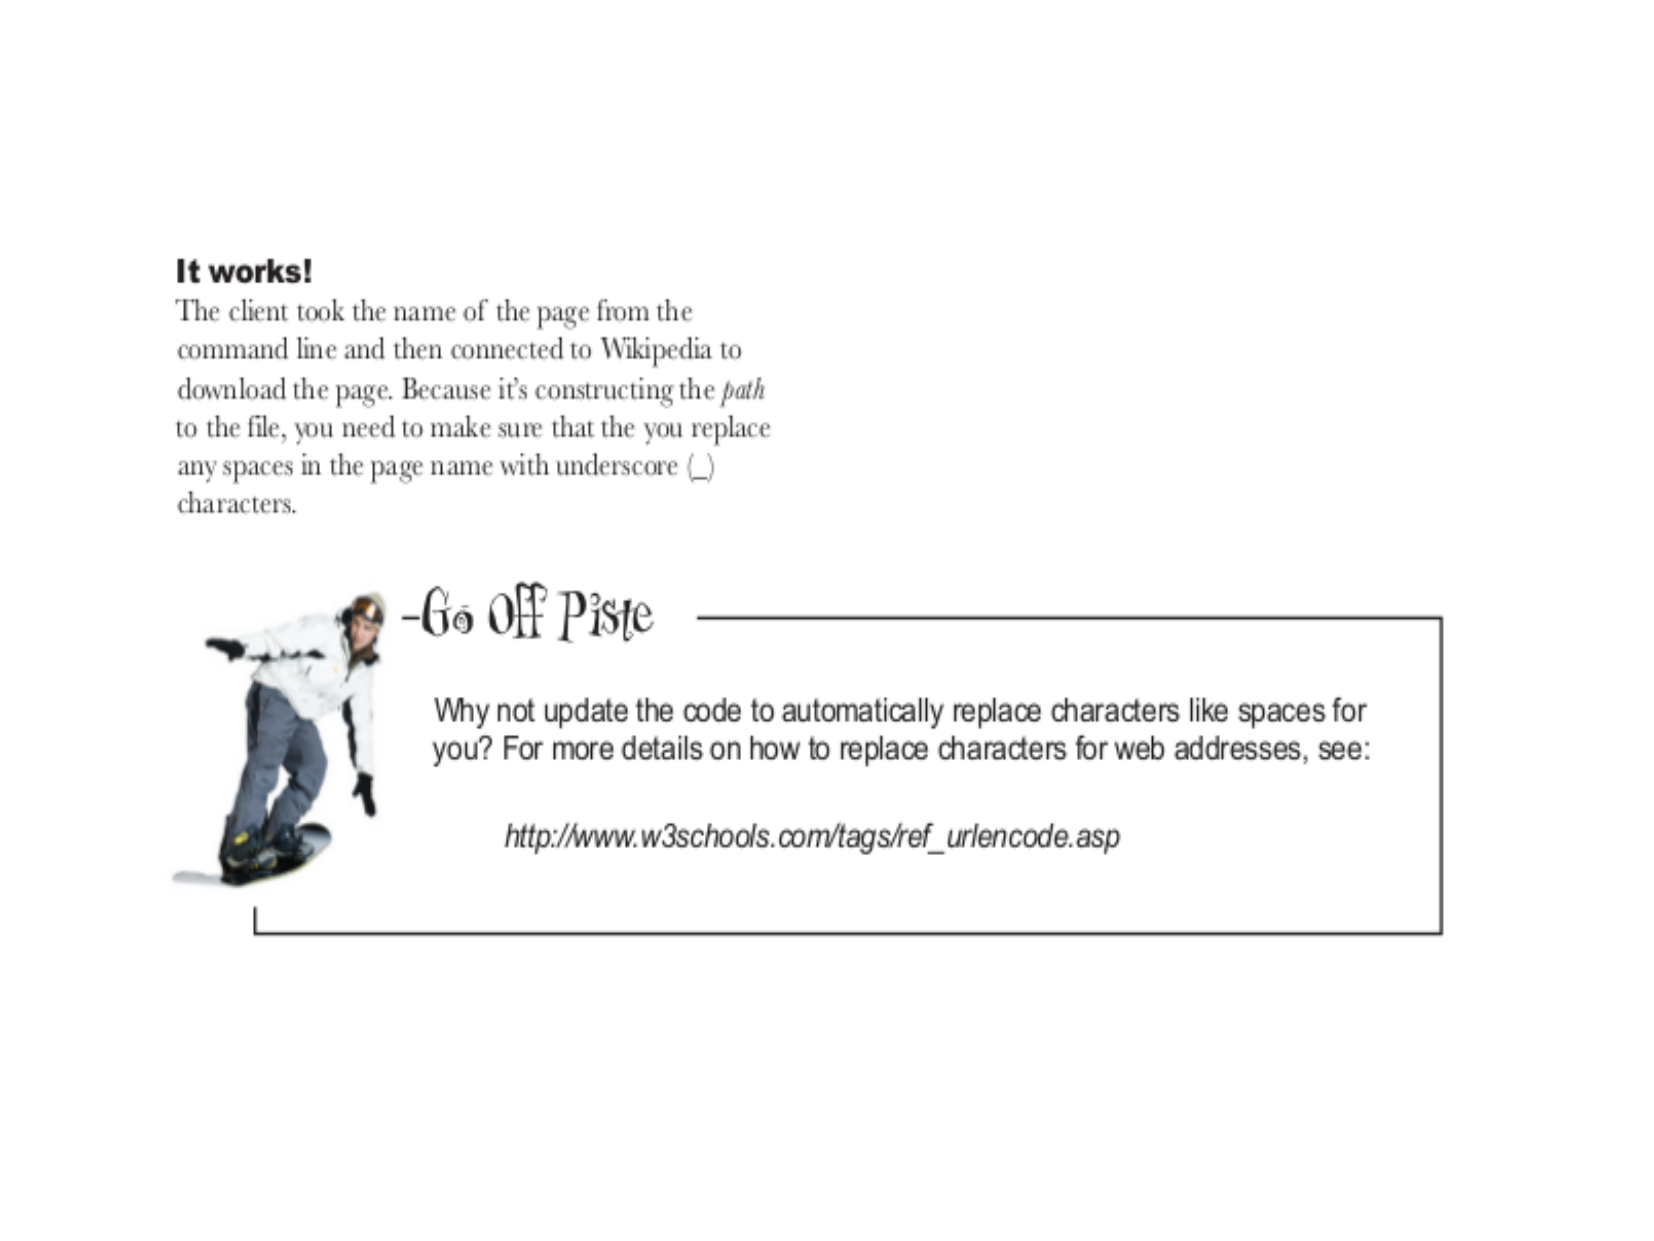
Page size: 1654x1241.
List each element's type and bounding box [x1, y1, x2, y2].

picture [141, 224, 1489, 957]
